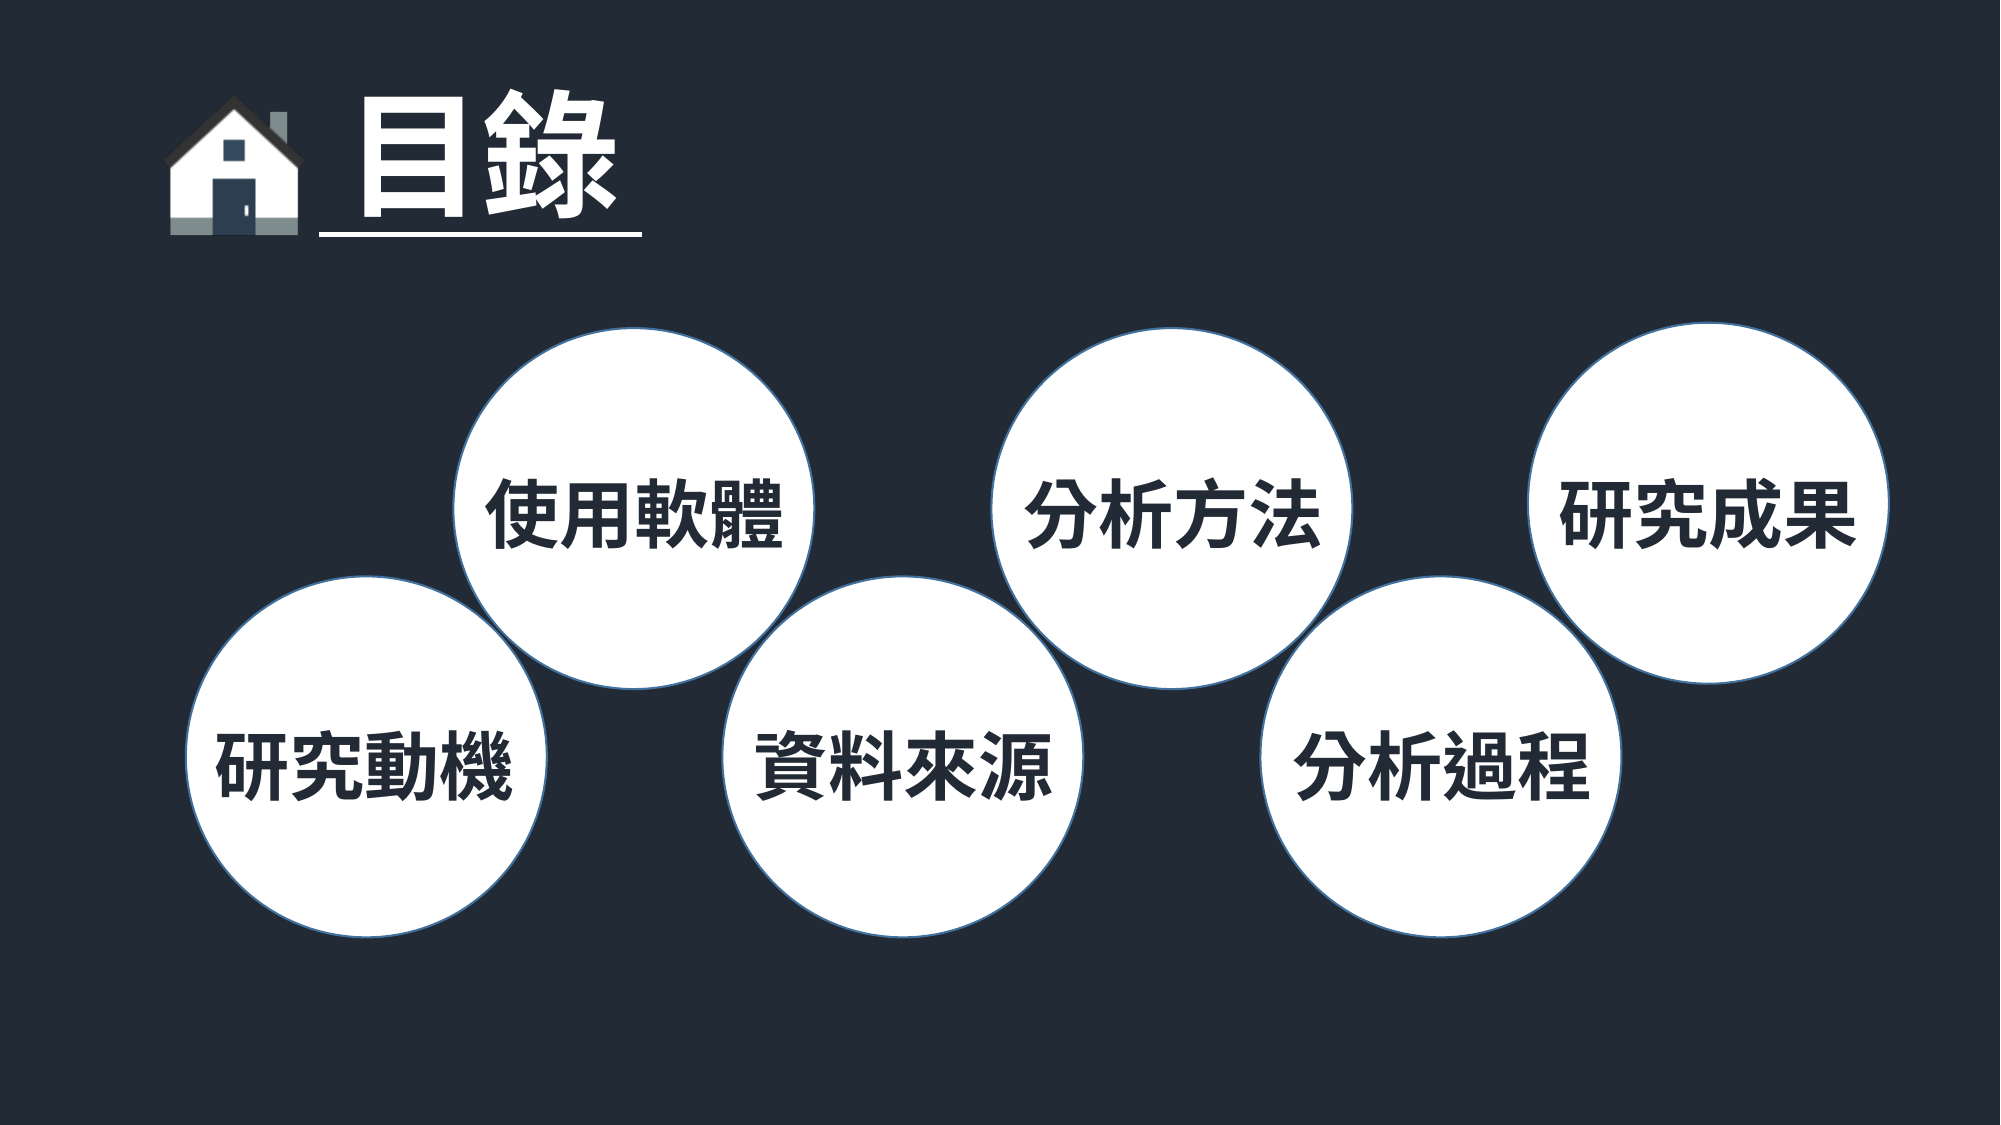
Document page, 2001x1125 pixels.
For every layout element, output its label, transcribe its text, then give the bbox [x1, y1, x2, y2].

text_box 分析方法 [1003, 469, 1345, 568]
text_box 資料來源 [738, 722, 1080, 820]
text_box 分析過程 [1277, 722, 1619, 820]
text_box 研究成果 [1543, 469, 1884, 568]
text_box 研究動機 [199, 722, 540, 820]
text_box 使用軟體 [469, 469, 811, 568]
